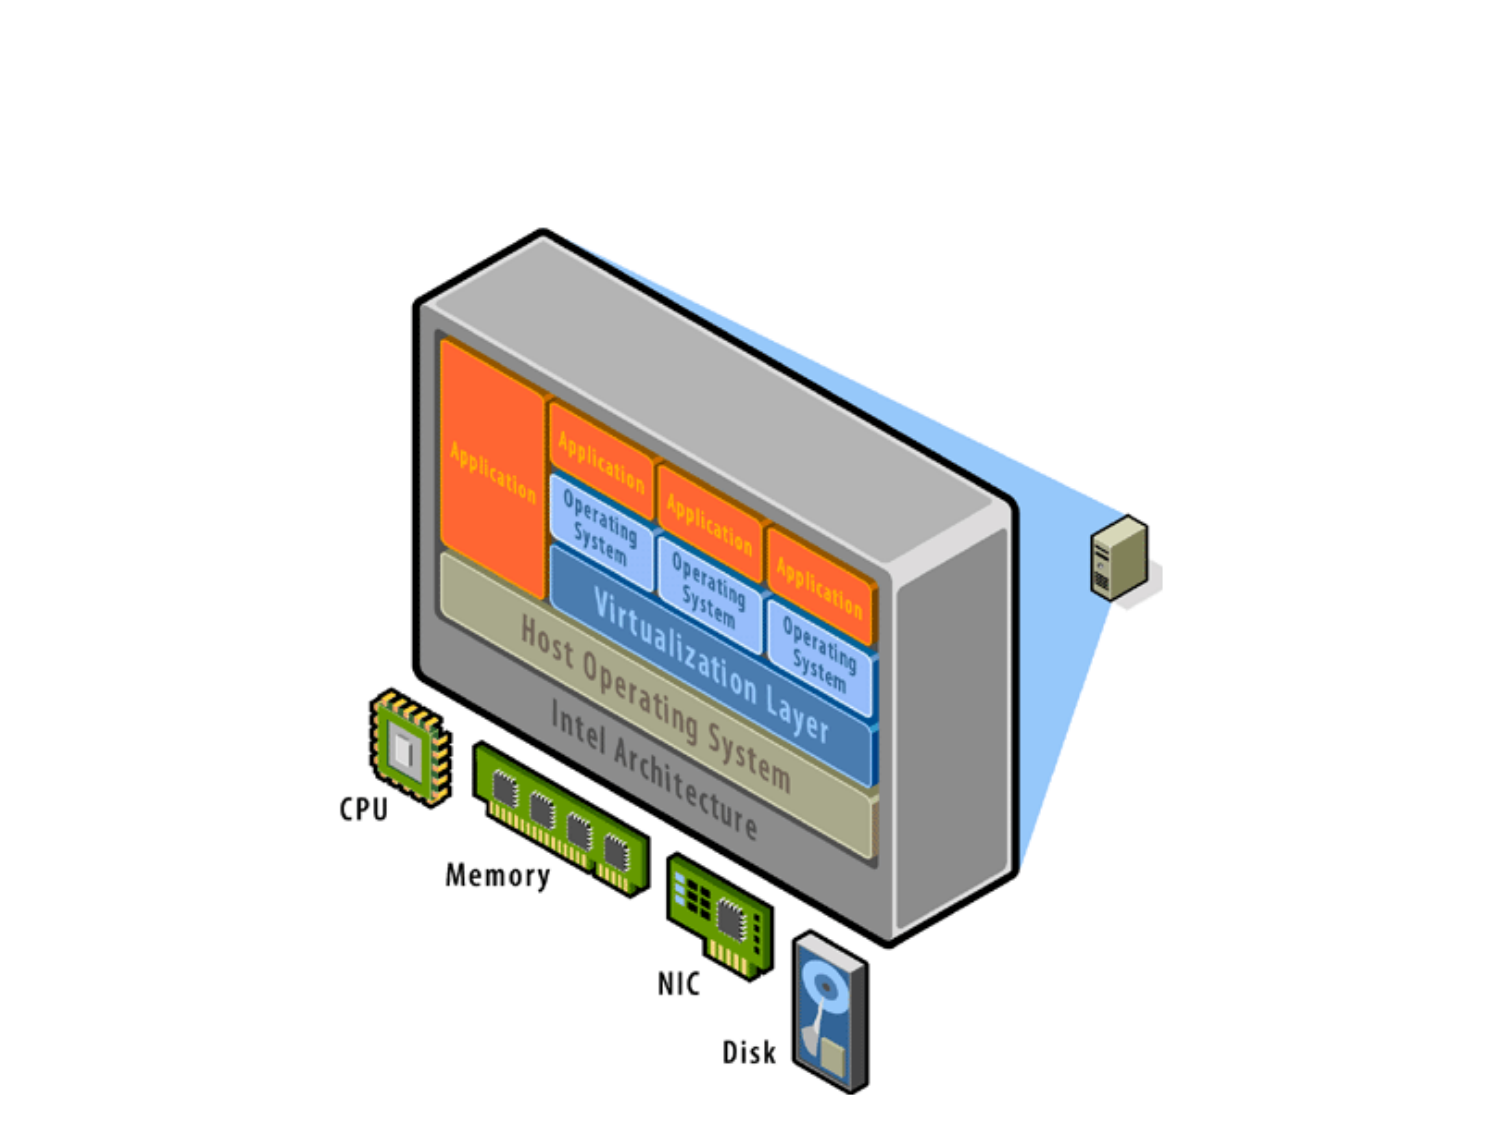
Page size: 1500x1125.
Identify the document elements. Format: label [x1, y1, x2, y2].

picture [337, 220, 1163, 1095]
